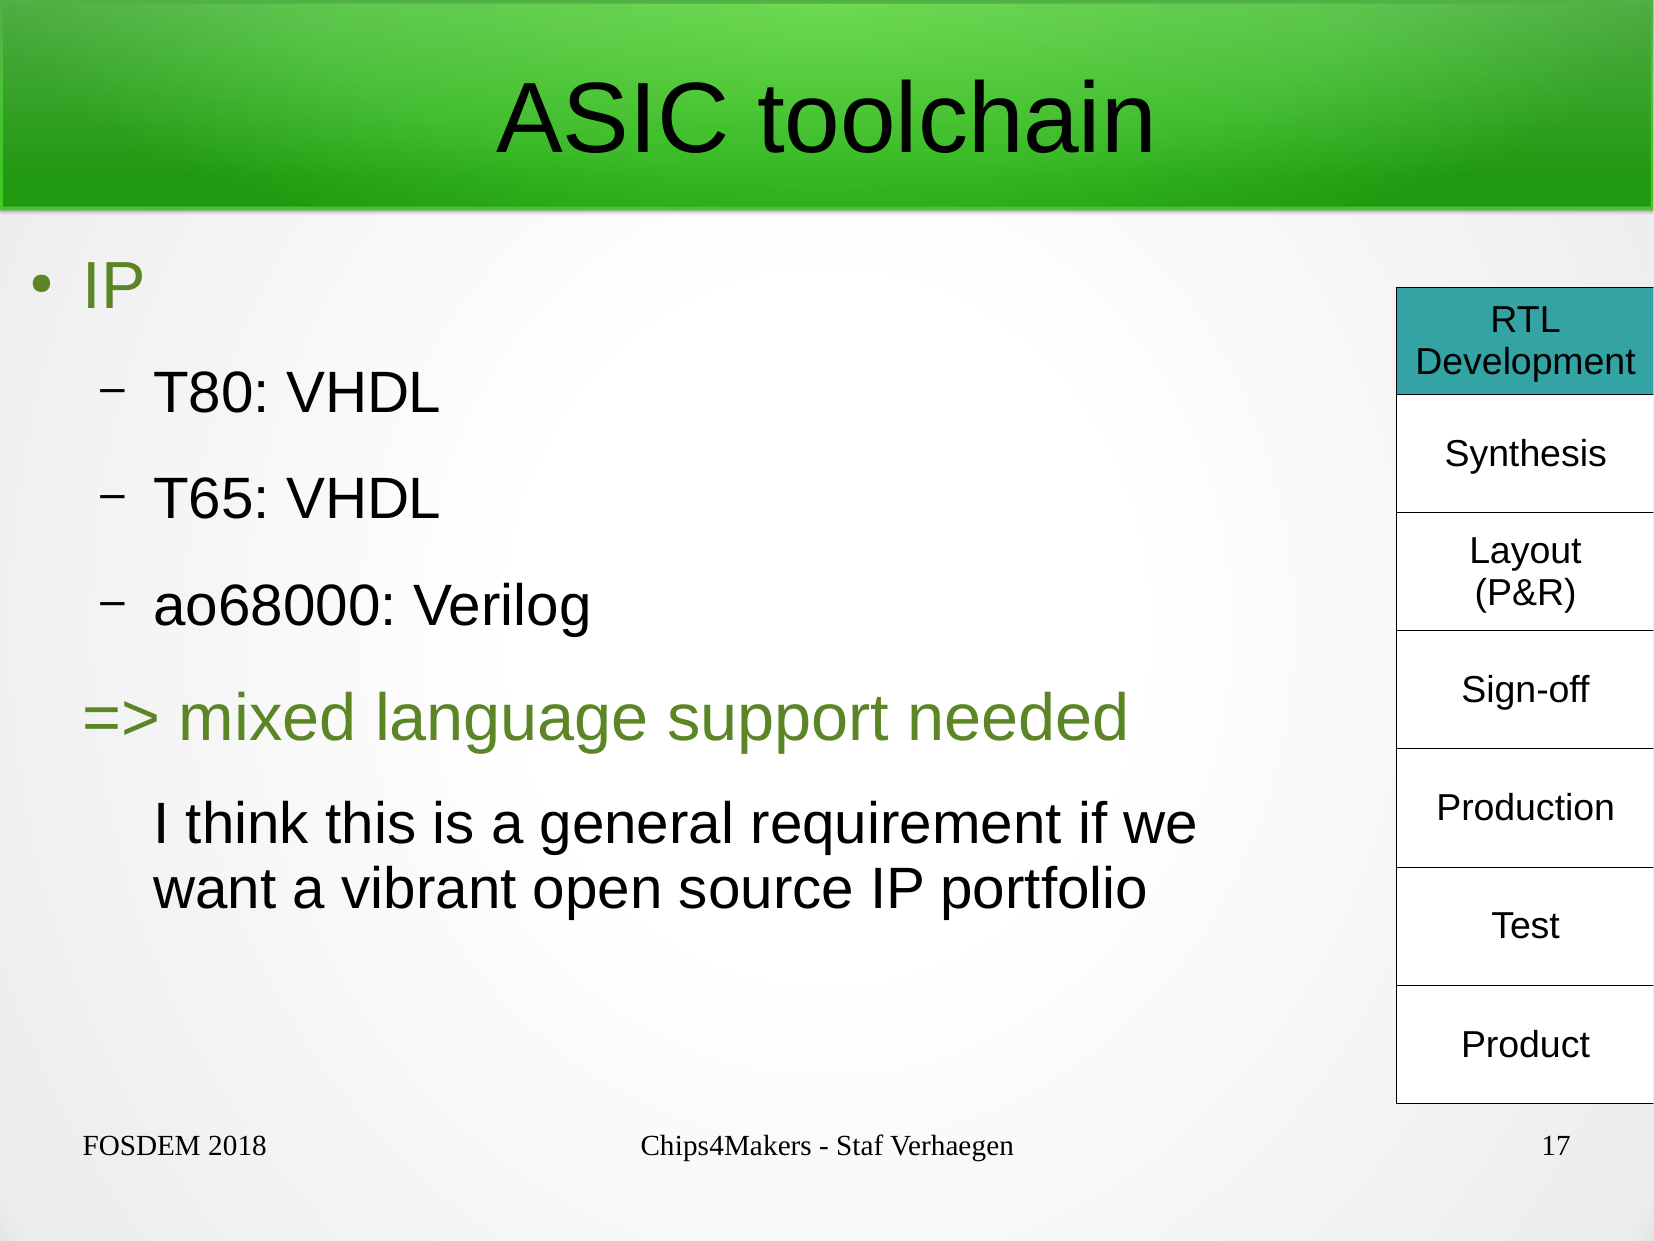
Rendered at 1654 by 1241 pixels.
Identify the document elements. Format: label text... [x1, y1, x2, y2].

table_cell Layout (P&R) [1397, 513, 1654, 630]
table_cell Test [1397, 868, 1654, 985]
table_cell Synthesis [1397, 395, 1654, 512]
table_header RTL Development [1397, 288, 1654, 394]
table_cell Production [1397, 749, 1654, 867]
title ASIC toolchain [82, 47, 1571, 189]
list IP T80: VHDL T65: VHDL ao68000: Verilog => mixed language support needed I think this is a general requirement if we want a vibrant open source IP portfolio [11, 248, 1300, 1087]
table_cell Sign-off [1397, 631, 1654, 748]
table_cell Product [1397, 986, 1654, 1103]
